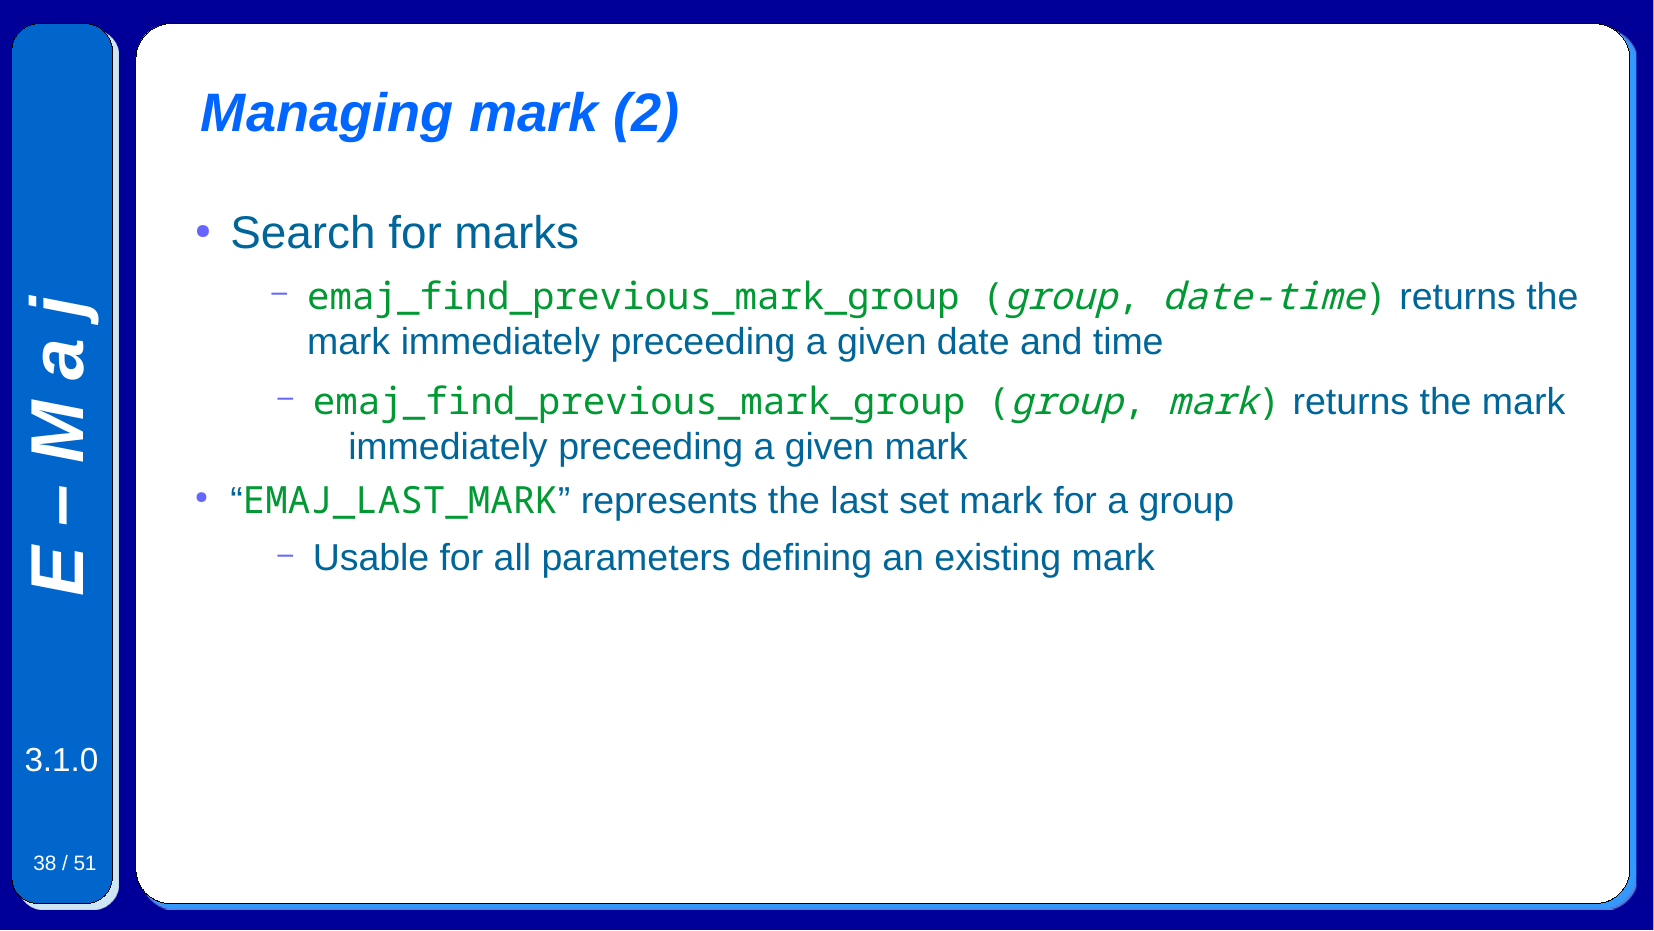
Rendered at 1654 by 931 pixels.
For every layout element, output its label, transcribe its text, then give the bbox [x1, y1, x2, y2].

list Search for marks emaj_find_previous_mark_group (group, date-time) returns the mark immediately preceeding a given date and time emaj_find_previous_mark_group (group, mark) returns the mark immediately preceeding a given mark “EMAJ_LAST_MARK” represents the last set mark for a group Usable for all parameters defining an existing mark [177, 206, 1587, 827]
title Managing mark (2) [200, 34, 1575, 191]
